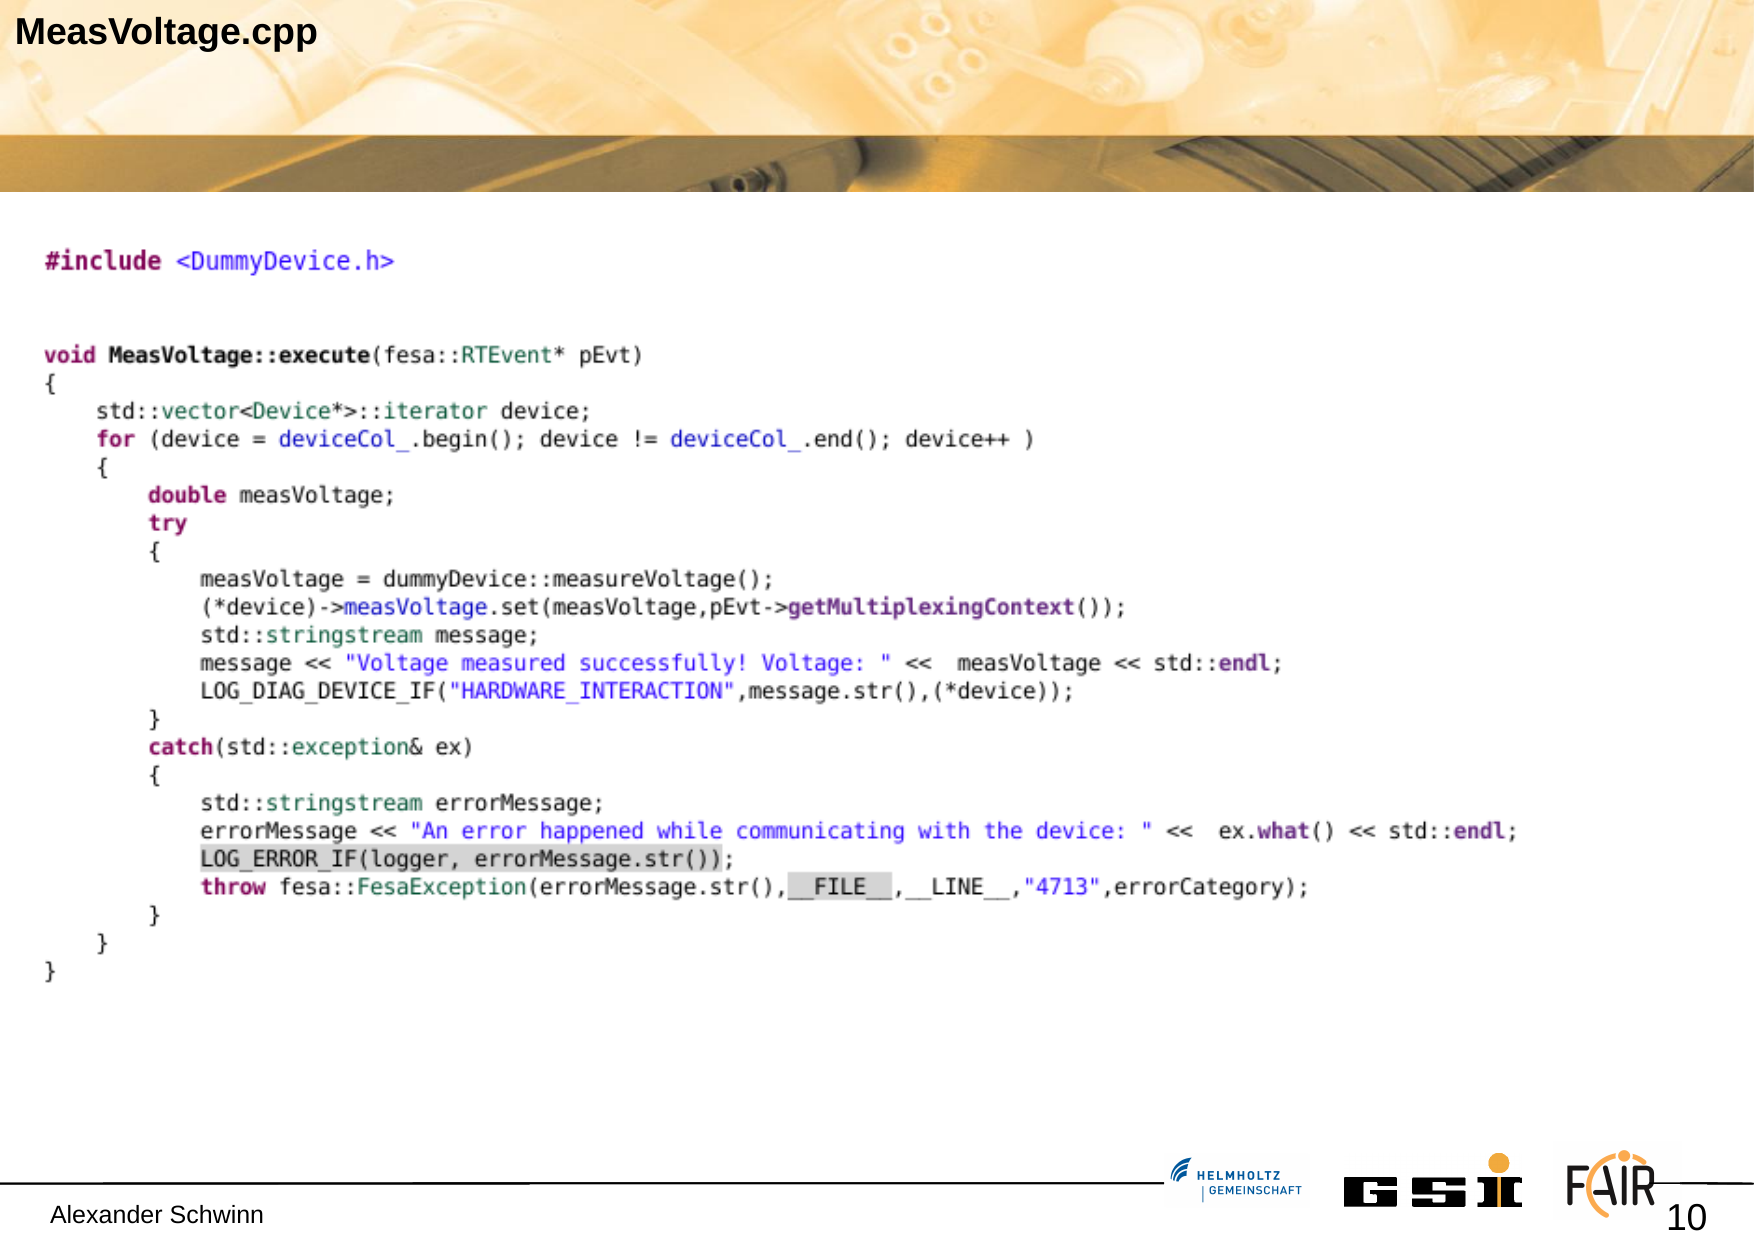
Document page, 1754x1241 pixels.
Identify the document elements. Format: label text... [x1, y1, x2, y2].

picture [0, 0, 1754, 193]
text_box MeasVoltage.cpp [0, 3, 333, 61]
picture [1164, 1153, 1310, 1208]
picture [42, 237, 633, 285]
picture [1553, 1141, 1682, 1220]
picture [44, 337, 1521, 990]
picture [1344, 1153, 1522, 1207]
